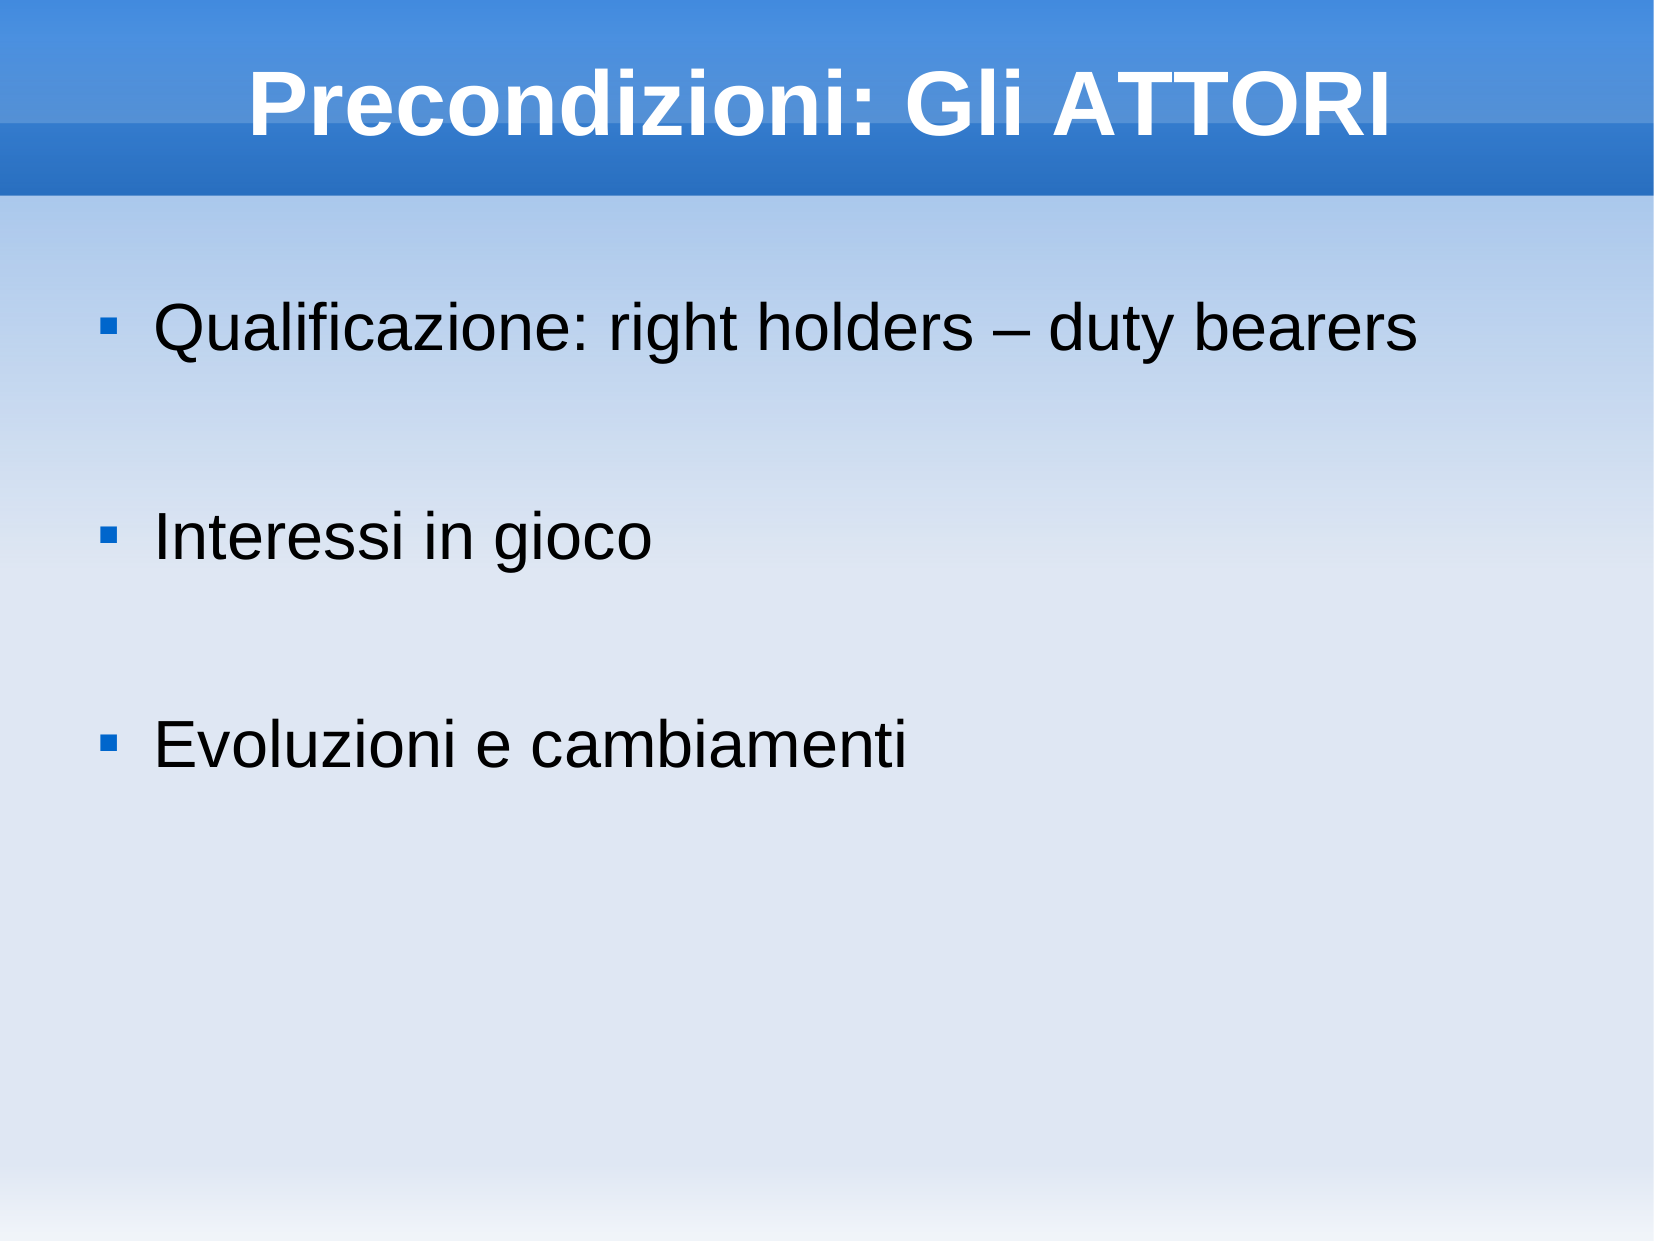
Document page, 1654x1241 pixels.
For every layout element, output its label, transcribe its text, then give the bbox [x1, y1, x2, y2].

title Precondizioni: Gli ATTORI [76, 7, 1565, 200]
picture [0, 0, 1654, 1241]
list Qualificazione: right holders – duty bearers Interessi in gioco Evoluzioni e cambiamenti [82, 290, 1571, 1094]
